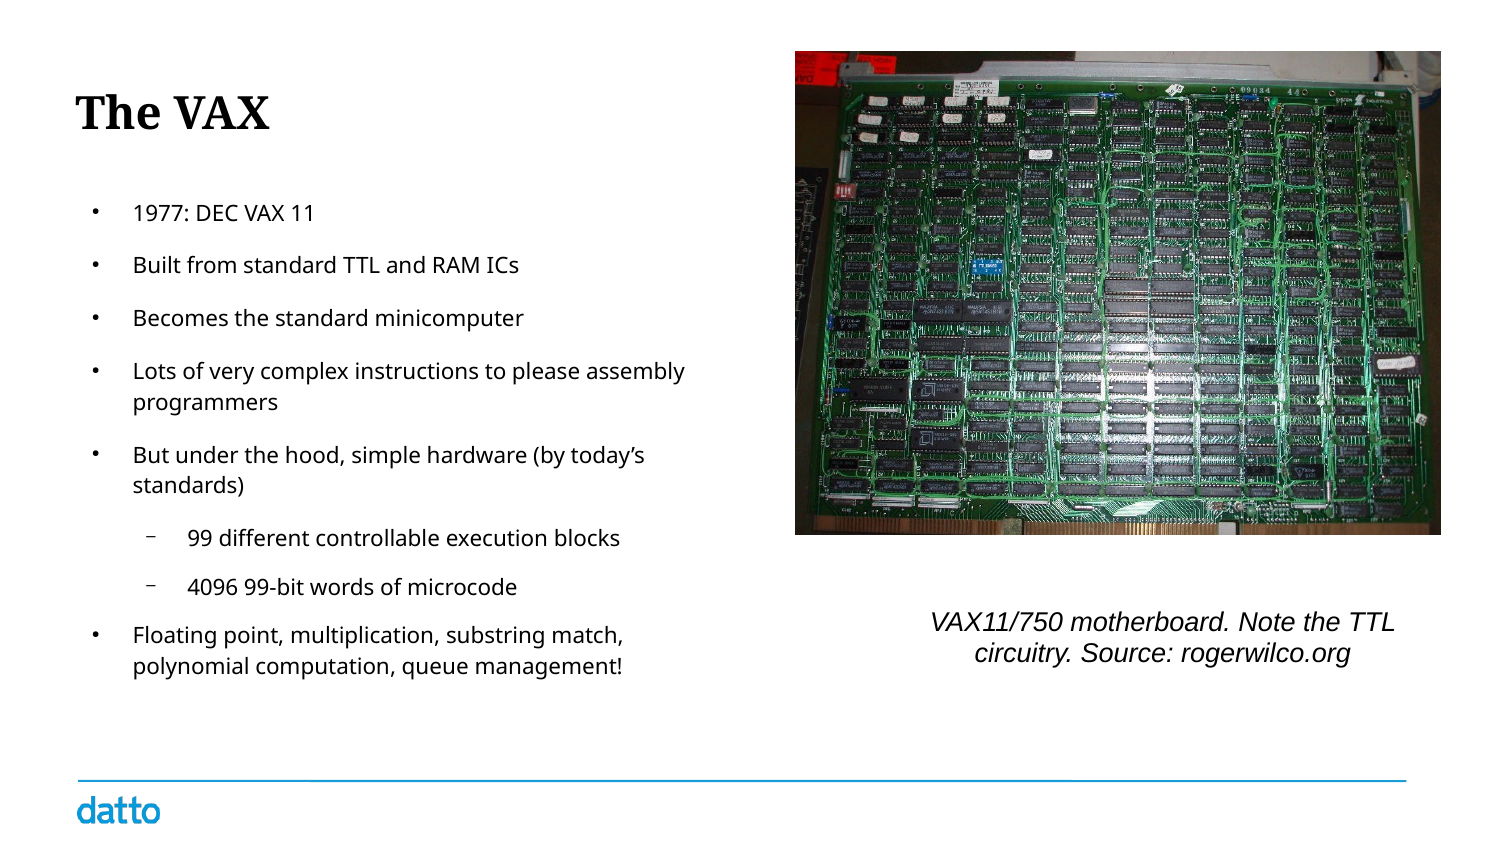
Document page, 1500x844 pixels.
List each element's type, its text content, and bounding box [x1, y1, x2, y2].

picture [122, 808, 133, 824]
picture [146, 808, 156, 819]
picture [77, 796, 91, 808]
text_box VAX11/750 motherboard. Note the TTL circuitry. Source: rogerwilco.org [870, 600, 1456, 721]
list 1977: DEC VAX 11 Built from standard TTL and RAM ICs Becomes the standard minicomputer Lots of very complex instructions to please assembly programmers But under the hood, simple hardware (by today’s standards) 99 different controllable execution blocks 4096 99-bit words of microcode Floating point, multiplication, substring match, polynomial computation, queue management! [78, 197, 736, 687]
picture [82, 808, 91, 819]
picture [136, 796, 160, 824]
title The VAX [75, 51, 795, 172]
picture [95, 796, 133, 824]
picture [795, 51, 1441, 535]
